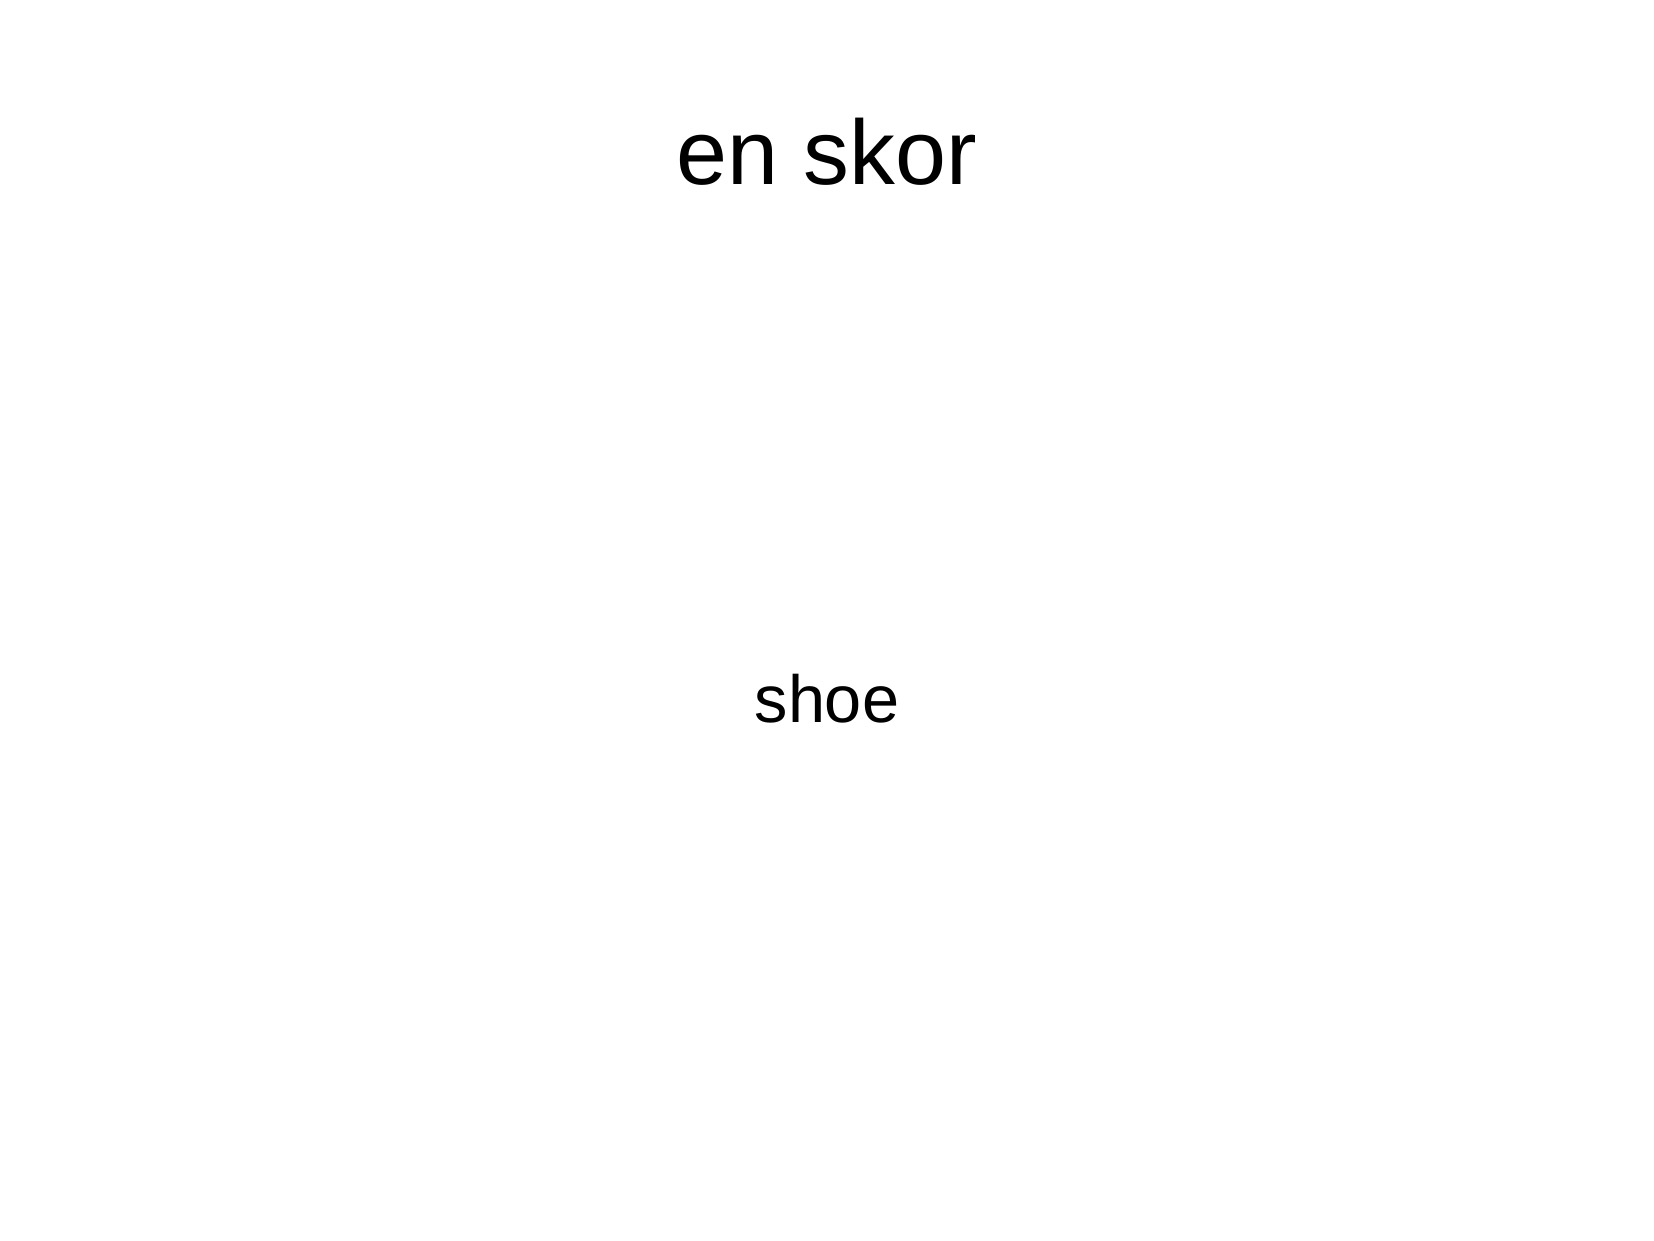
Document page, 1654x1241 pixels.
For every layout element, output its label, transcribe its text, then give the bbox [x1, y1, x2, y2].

subtitle shoe [82, 297, 1571, 1102]
title en skor [82, 56, 1571, 250]
